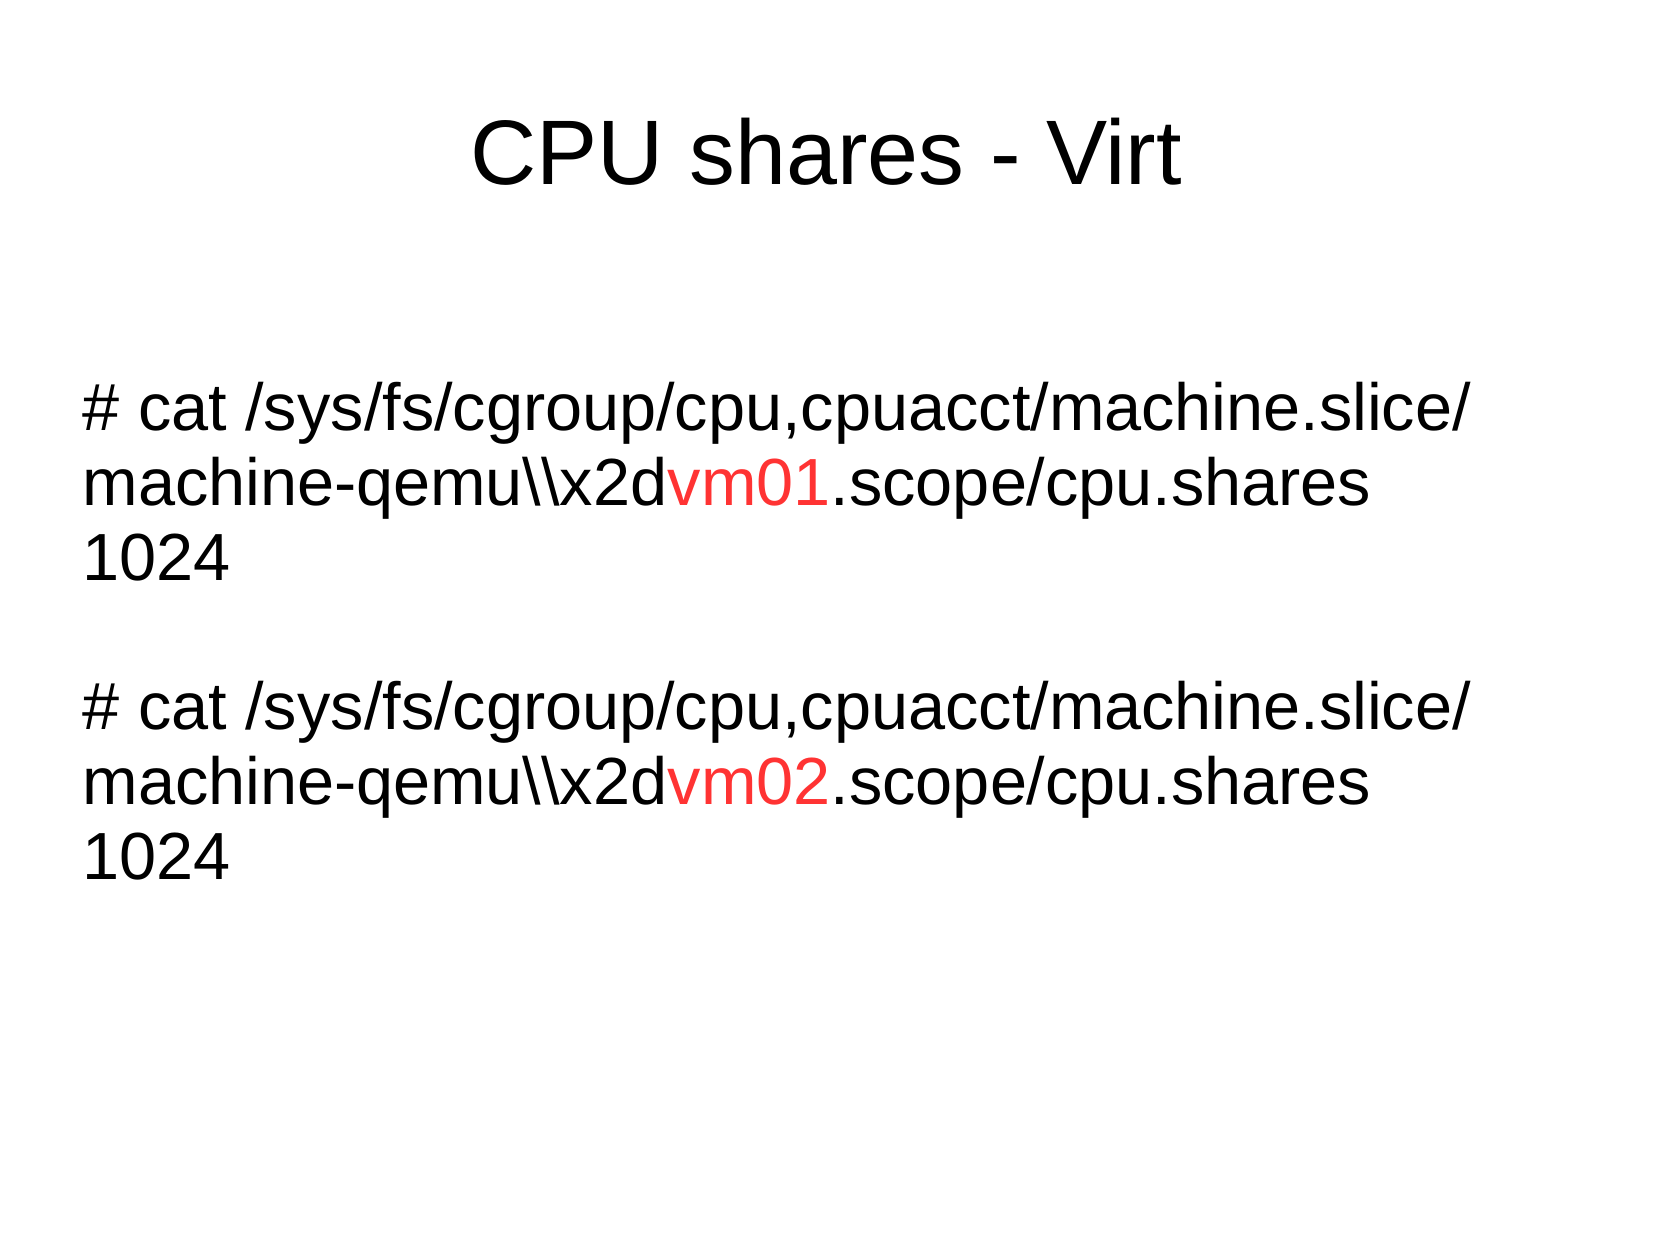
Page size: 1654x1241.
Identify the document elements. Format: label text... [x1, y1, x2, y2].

subtitle # cat /sys/fs/cgroup/cpu,cpuacct/machine.slice/ machine-qemu\\x2dvm01.scope/cpu.shares 1024 # cat /sys/fs/cgroup/cpu,cpuacct/machine.slice/ machine-qemu\\x2dvm02.scope/cpu.shares 1024 [82, 226, 1571, 1187]
title CPU shares - Virt [82, 49, 1571, 226]
